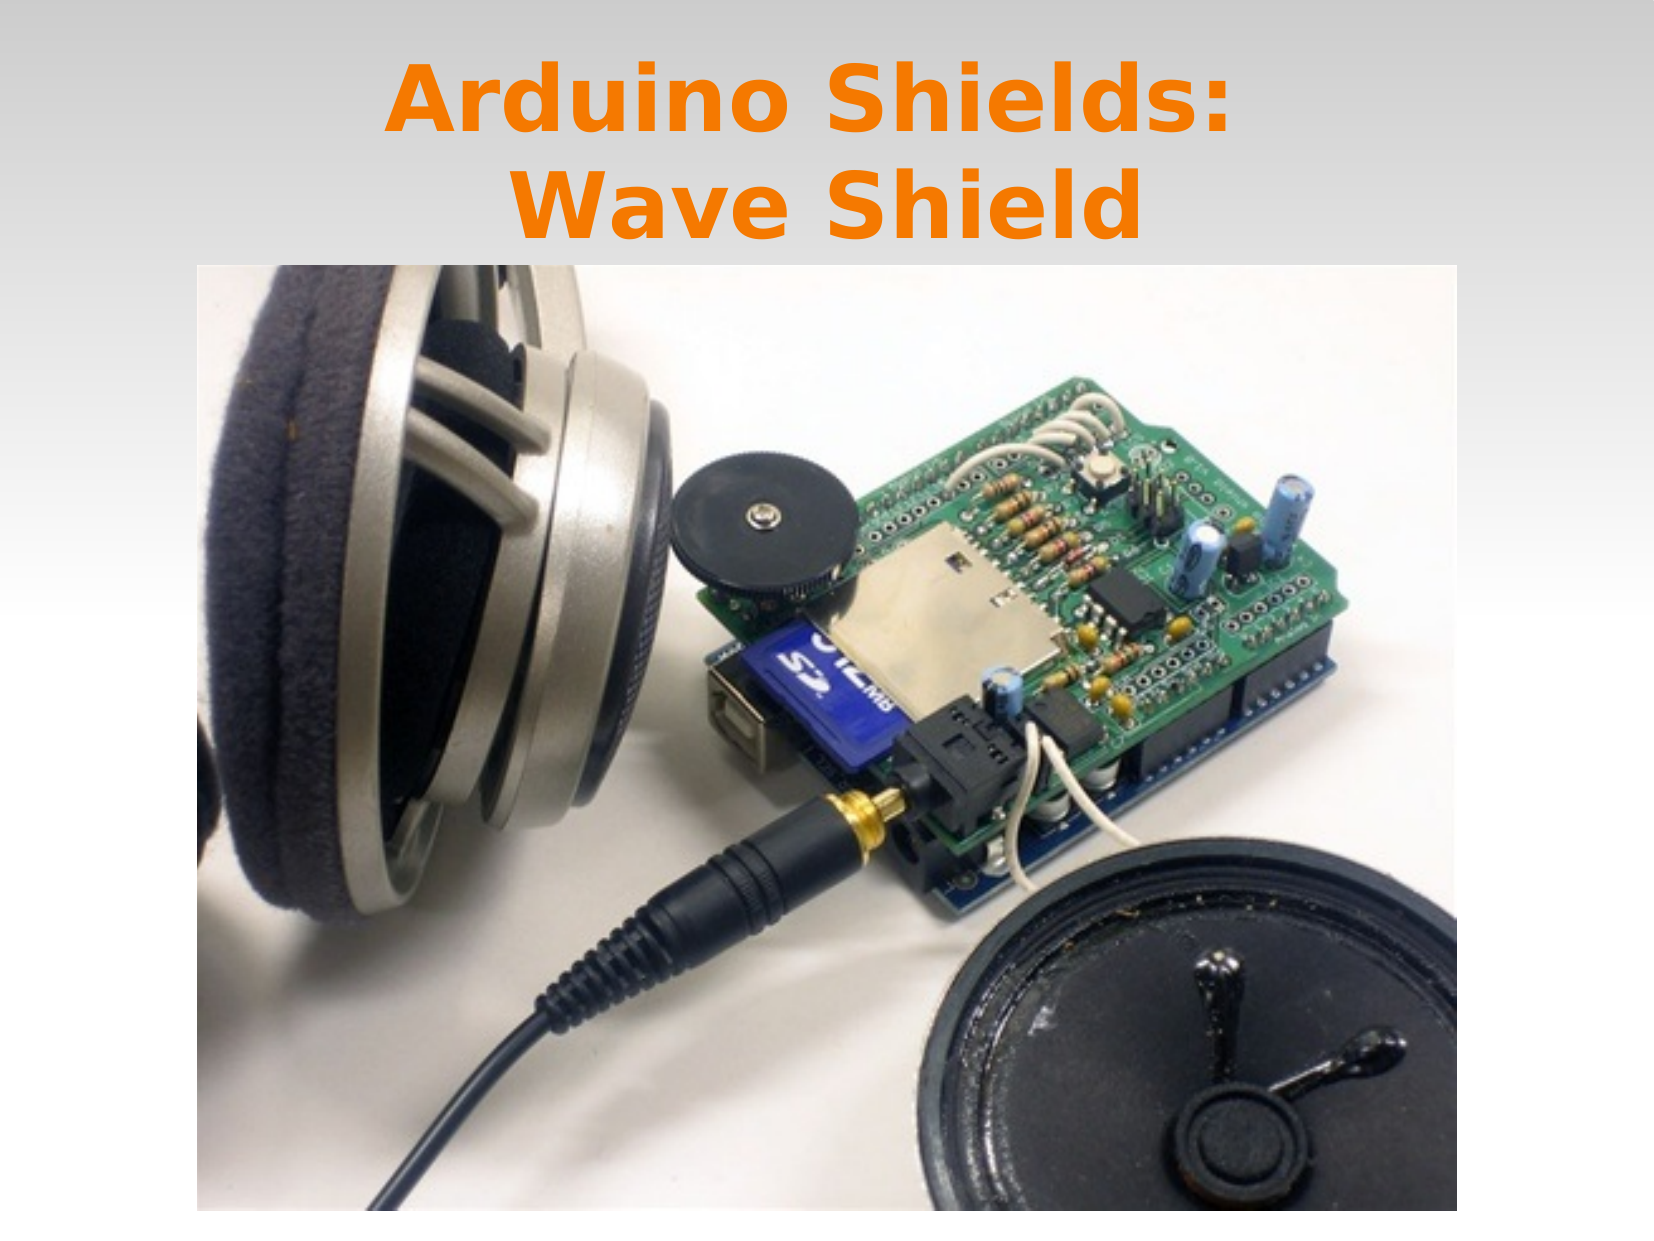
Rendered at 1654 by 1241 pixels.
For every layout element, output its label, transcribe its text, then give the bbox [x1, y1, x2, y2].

title Arduino Shields: Wave Shield [82, 45, 1571, 261]
picture [197, 265, 1457, 1211]
